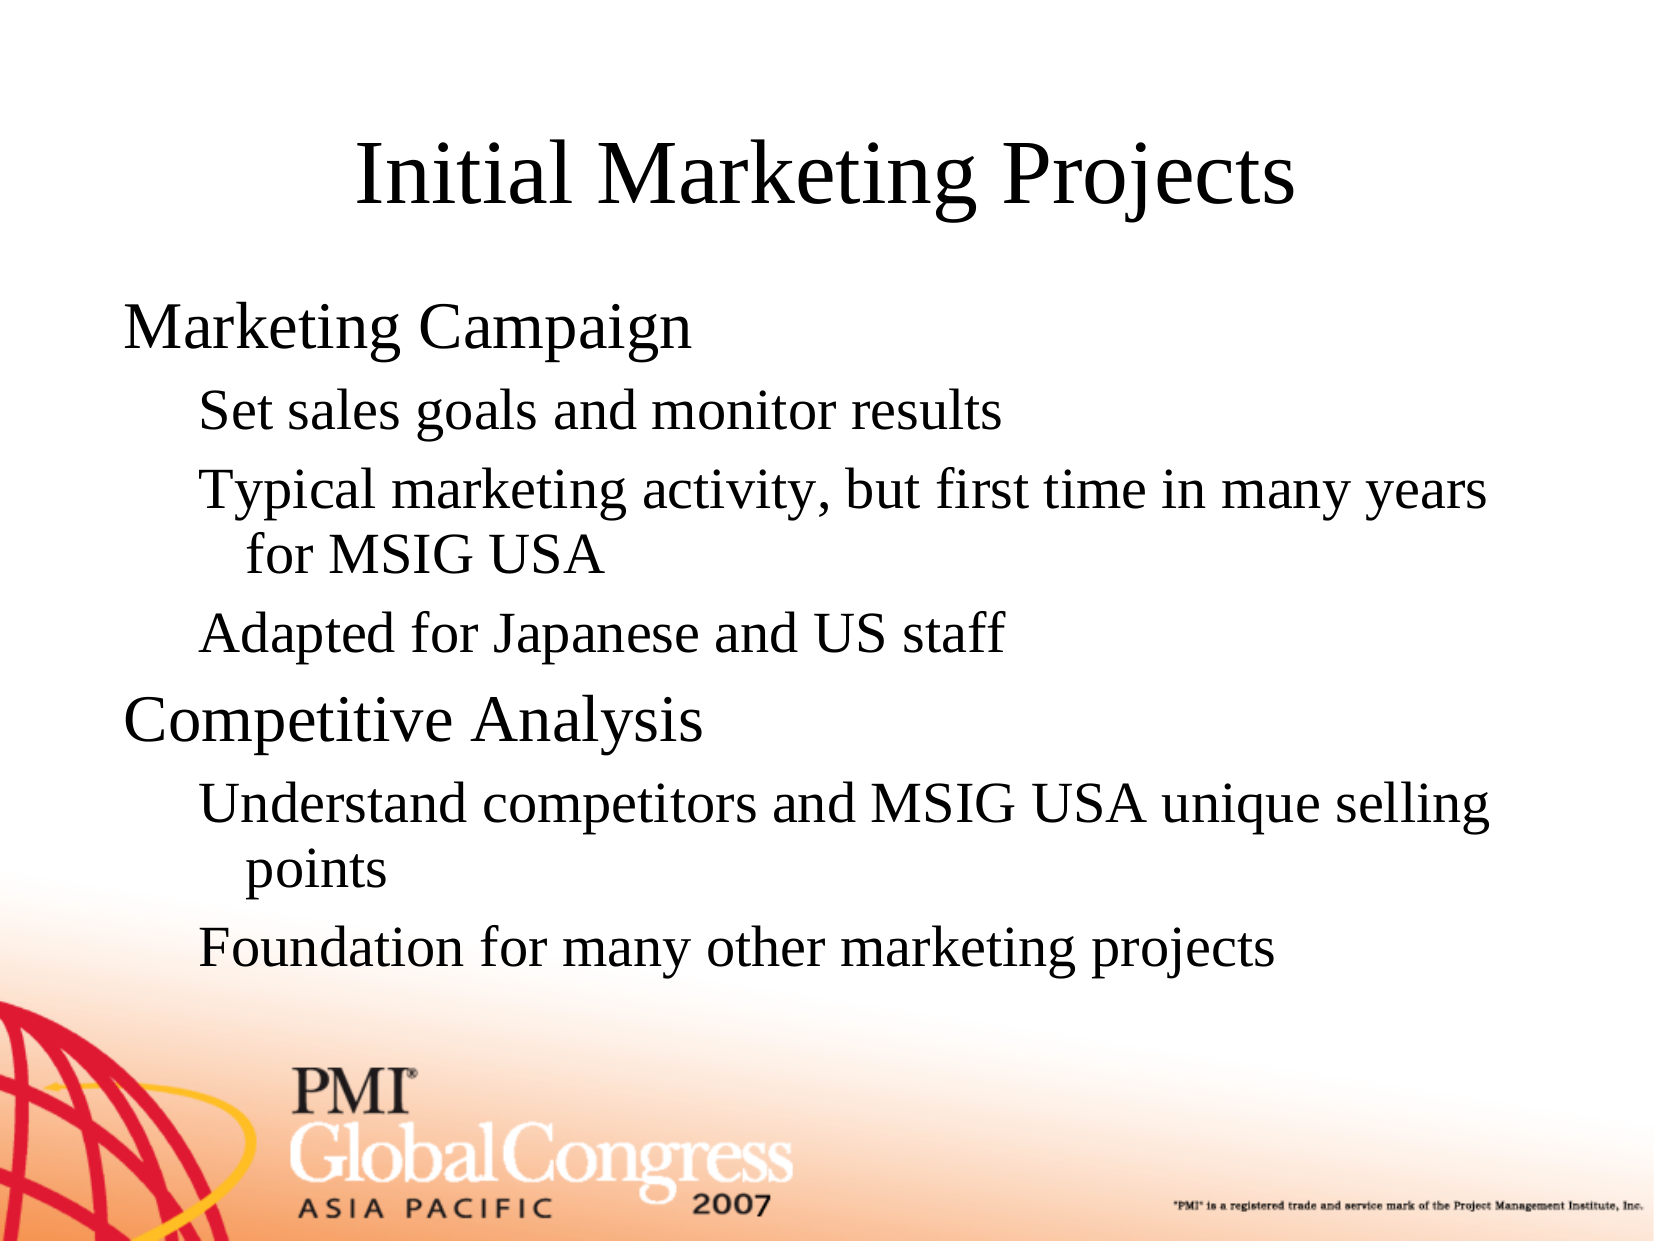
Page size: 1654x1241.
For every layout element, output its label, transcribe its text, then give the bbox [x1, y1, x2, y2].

list Marketing Campaign Set sales goals and monitor results Typical marketing activity, but first time in many years for MSIG USA Adapted for Japanese and US staff Competitive Analysis Understand competitors and MSIG USA unique selling points Foundation for many other marketing projects [124, 289, 1530, 1034]
title Initial Marketing Projects [124, 69, 1530, 277]
picture [0, 0, 1654, 1241]
